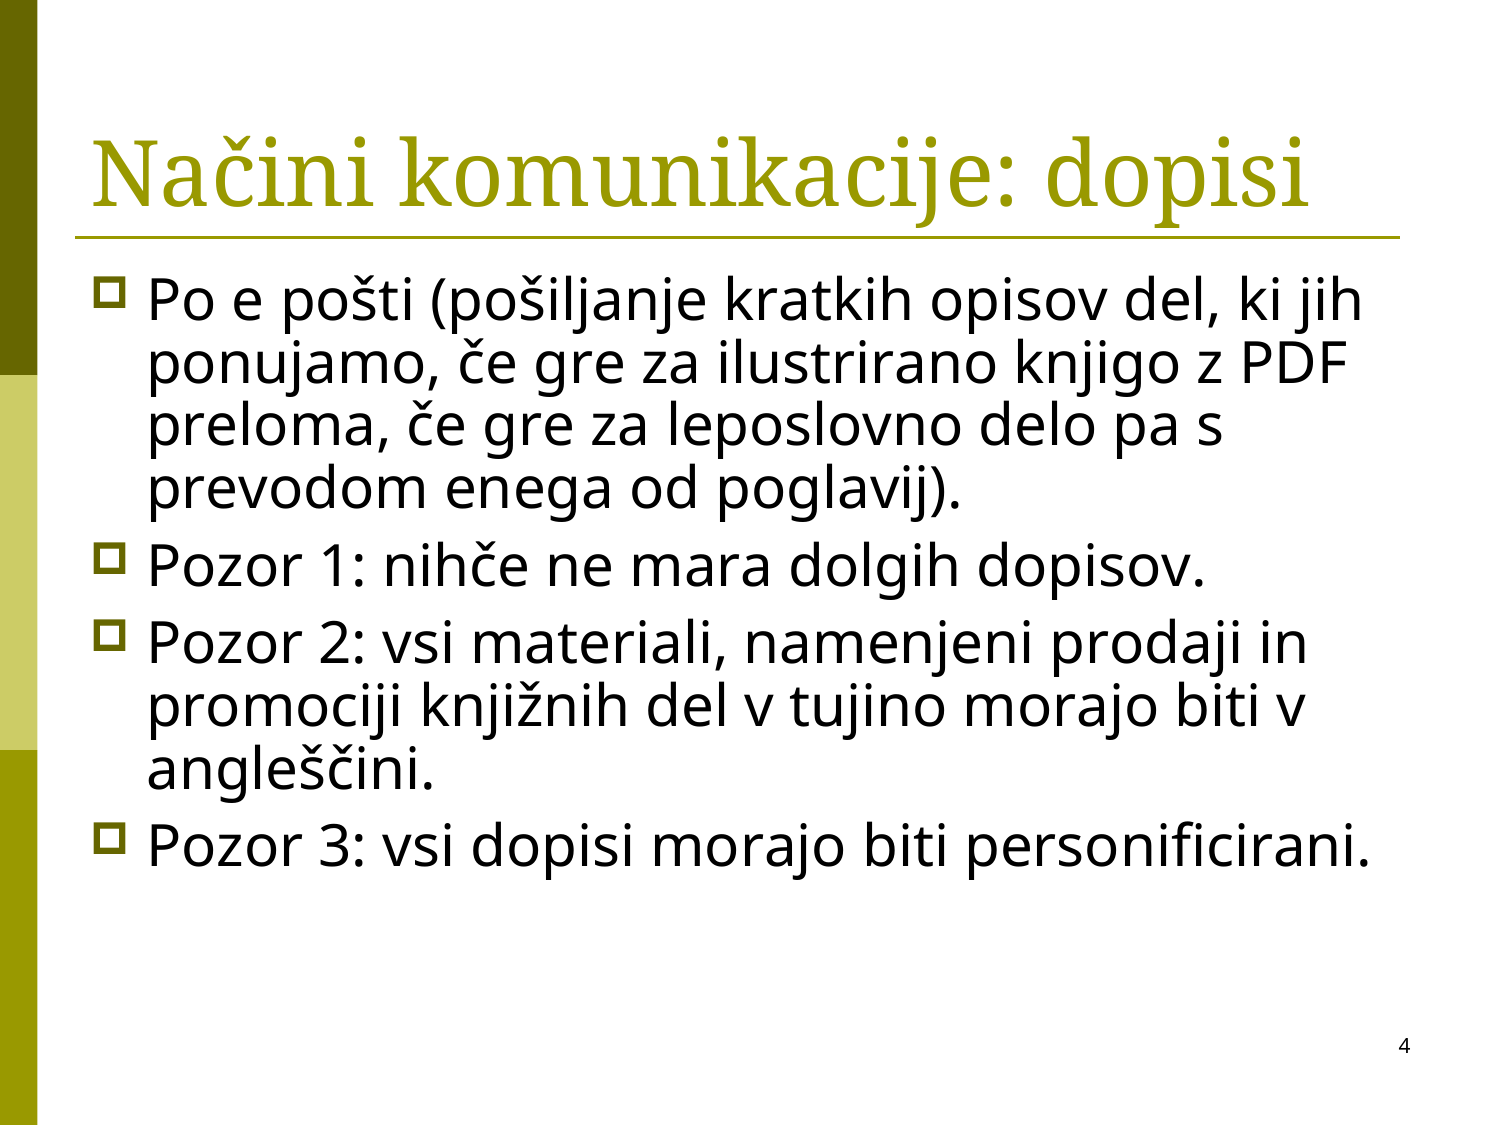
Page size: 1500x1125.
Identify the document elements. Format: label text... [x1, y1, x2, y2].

title Načini komunikacije: dopisi [75, 45, 1426, 233]
list Po e pošti (pošiljanje kratkih opisov del, ki jih ponujamo, če gre za ilustrirano knjigo z PDF preloma, če gre za leposlovno delo pa s prevodom enega od poglavij). Pozor 1: nihče ne mara dolgih dopisov. Pozor 2: vsi materiali, namenjeni prodaji in promociji knjižnih del v tujino morajo biti v angleščini. Pozor 3: vsi dopisi morajo biti personificirani. [75, 262, 1426, 1006]
text_box <number> [1074, 1025, 1426, 1101]
